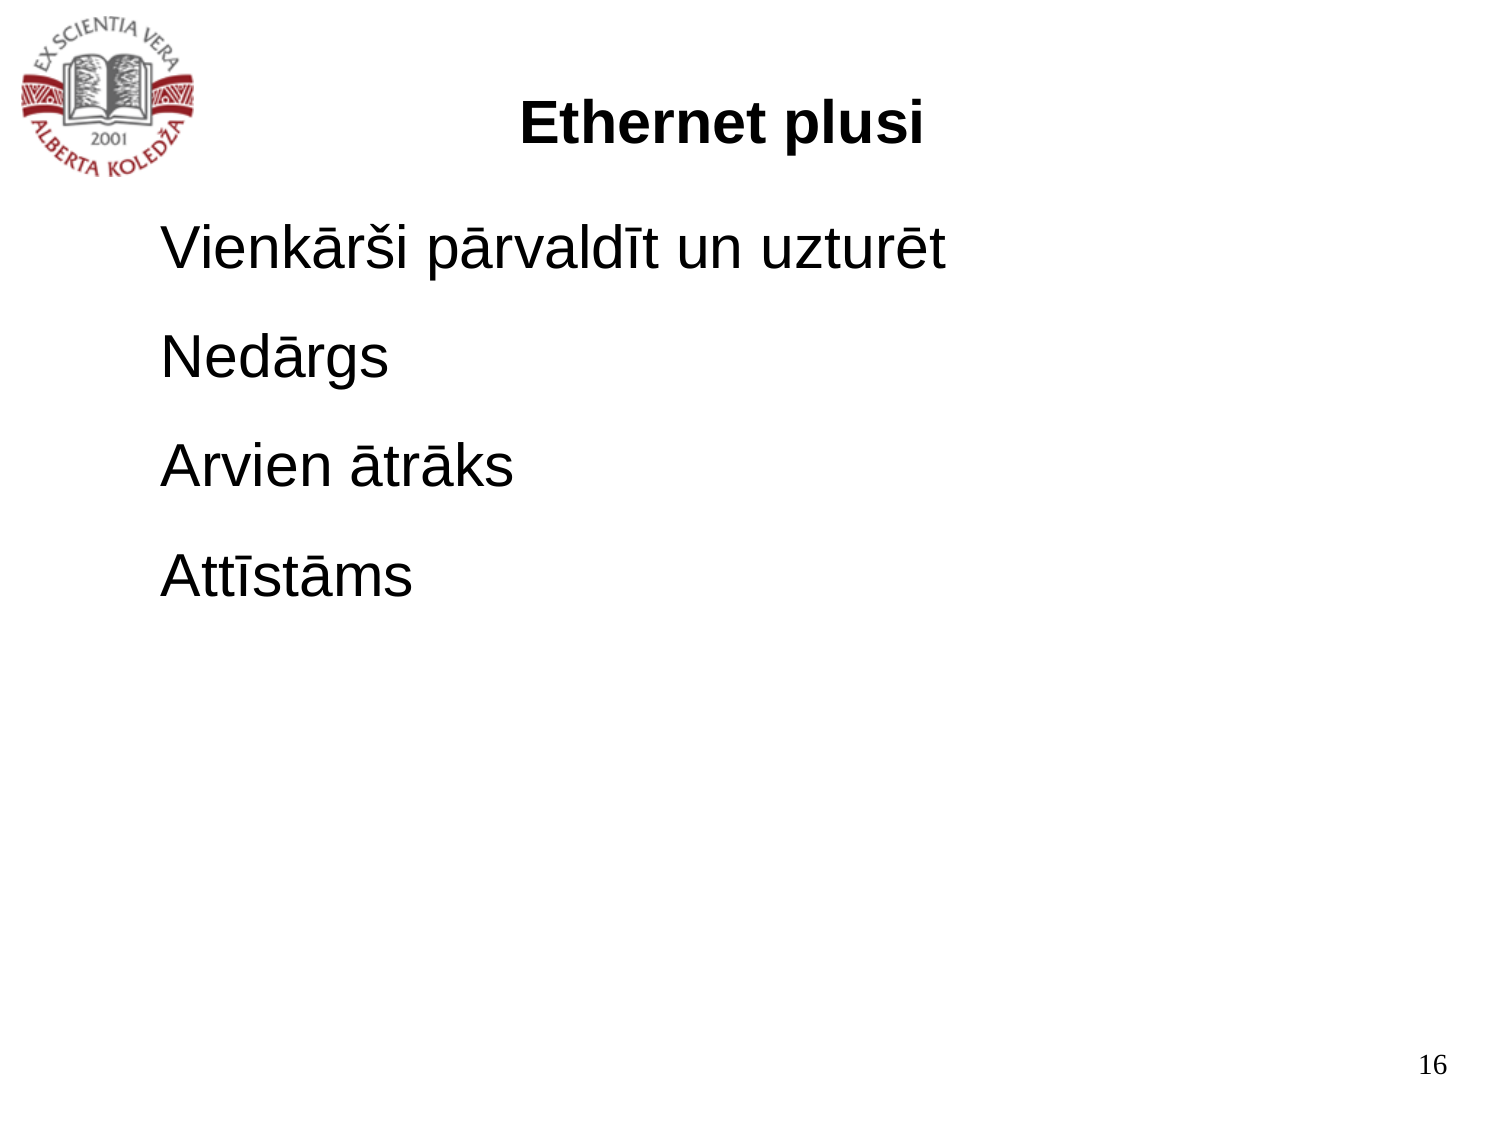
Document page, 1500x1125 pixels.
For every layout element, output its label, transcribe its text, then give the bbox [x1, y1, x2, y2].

list Vienkārši pārvaldīt un uzturēt Nedārgs Arvien ātrāks Attīstāms [74, 200, 1463, 1101]
picture [21, 16, 194, 177]
title Ethernet plusi [50, 62, 1374, 175]
